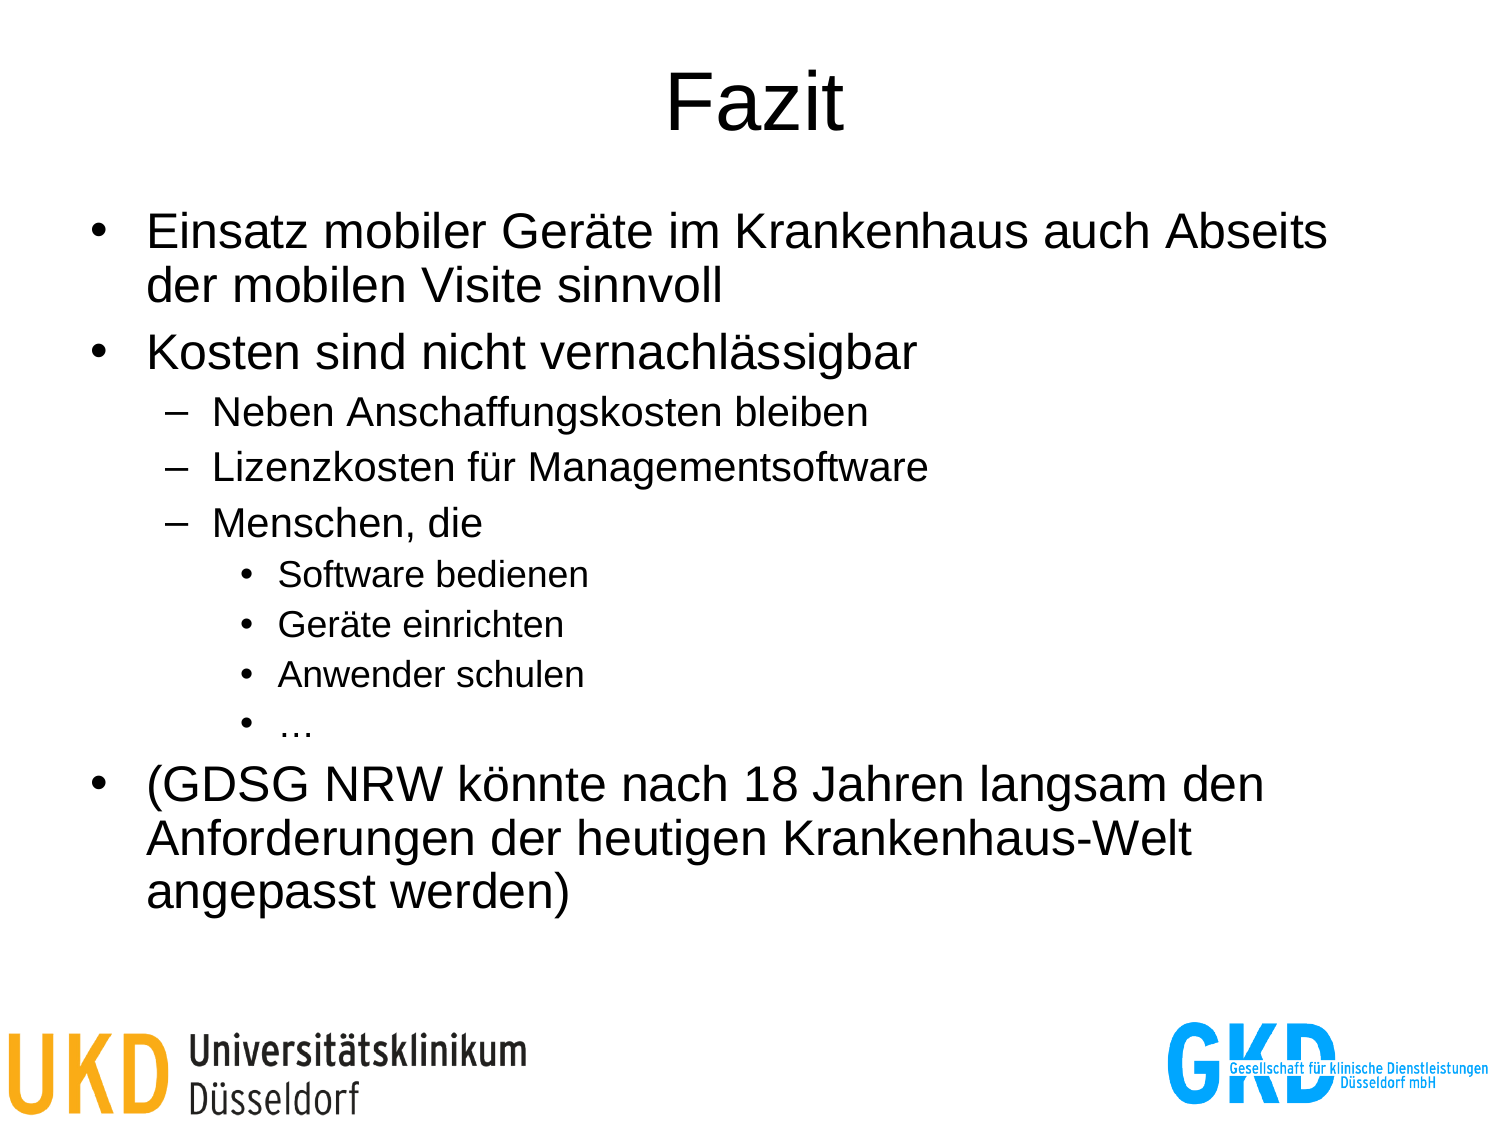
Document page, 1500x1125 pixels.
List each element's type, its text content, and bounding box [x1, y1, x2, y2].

picture [0, 1023, 532, 1125]
picture [1163, 1006, 1500, 1125]
title Fazit [75, 25, 1436, 169]
list Einsatz mobiler Geräte im Krankenhaus auch Abseits der mobilen Visite sinnvoll Kosten sind nicht vernachlässigbar Neben Anschaffungskosten bleiben Lizenzkosten für Managementsoftware Menschen, die Software bedienen Geräte einrichten Anwender schulen … (GDSG NRW könnte nach 18 Jahren langsam den Anforderungen der heutigen Krankenhaus-Welt angepasst werden) [75, 198, 1426, 941]
